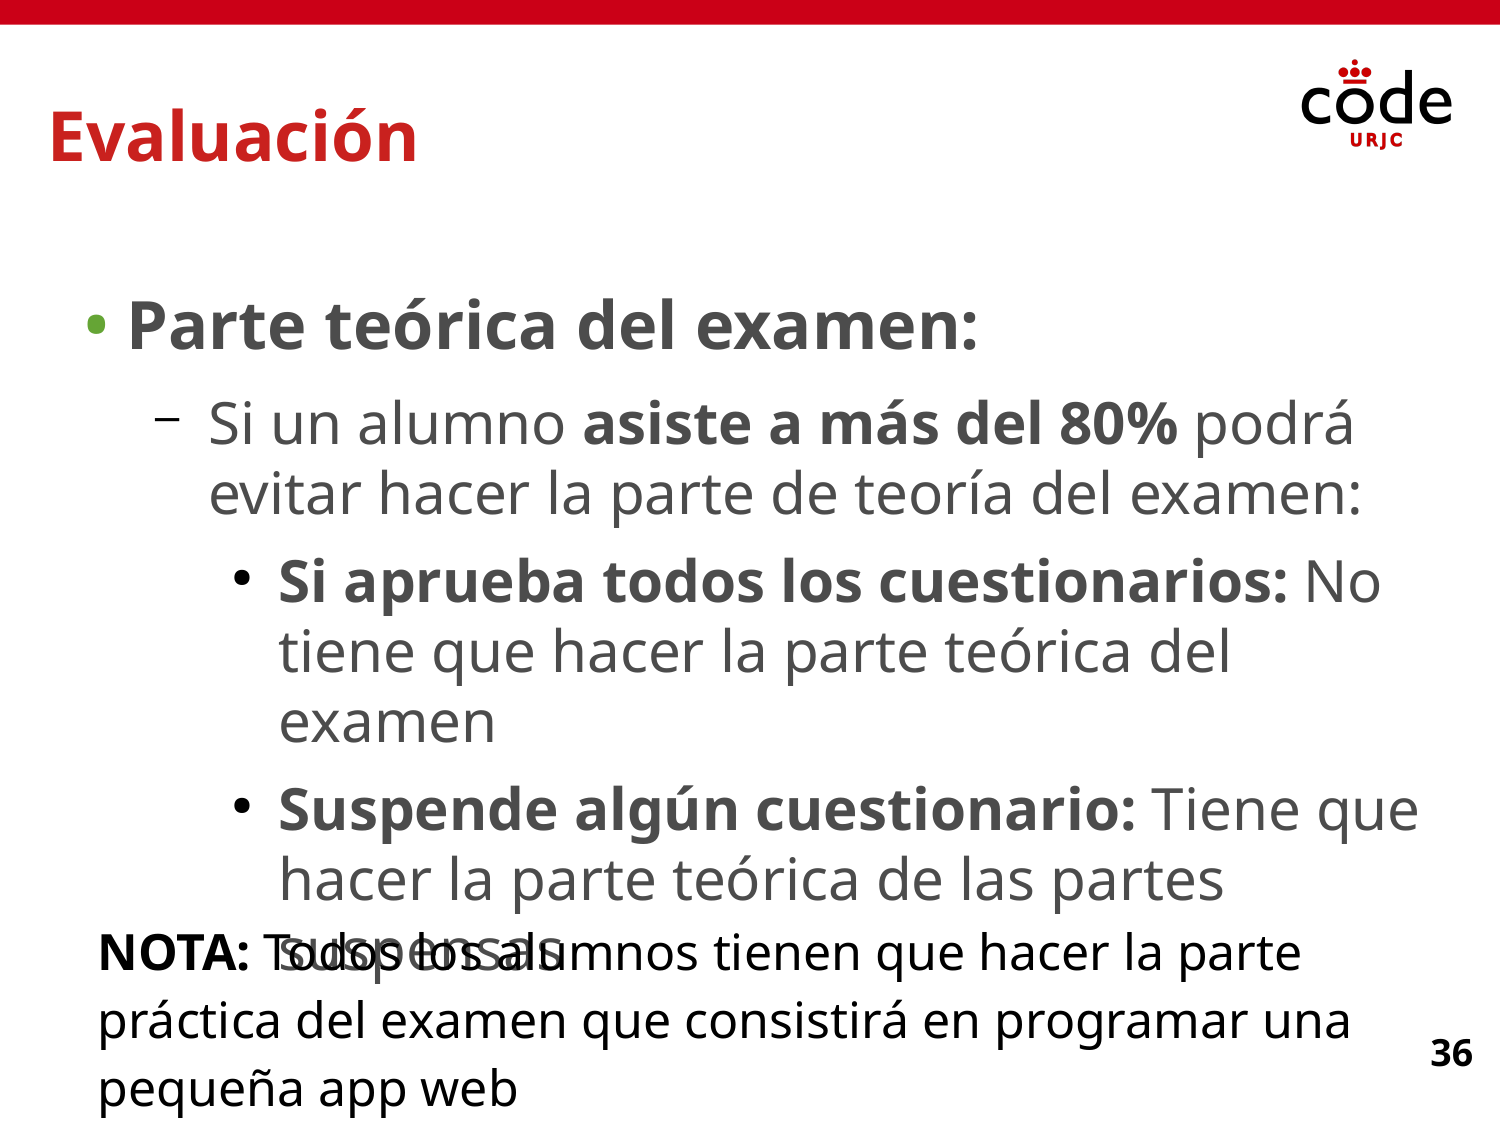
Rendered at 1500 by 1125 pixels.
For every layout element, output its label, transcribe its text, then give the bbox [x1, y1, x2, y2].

picture [1284, 50, 1468, 161]
title Evaluación [32, 79, 1383, 189]
text_box NOTA: Todos los alumnos tienen que hacer la parte práctica del examen que consistirá en programar una pequeña app web [82, 909, 1402, 1027]
list Parte teórica del examen: Si un alumno asiste a más del 80% podrá evitar hacer la parte de teoría del examen: Si aprueba todos los cuestionarios: No tiene que hacer la parte teórica del examen Suspende algún cuestionario: Tiene que hacer la parte teórica de las partes suspensas [51, 259, 1436, 1013]
